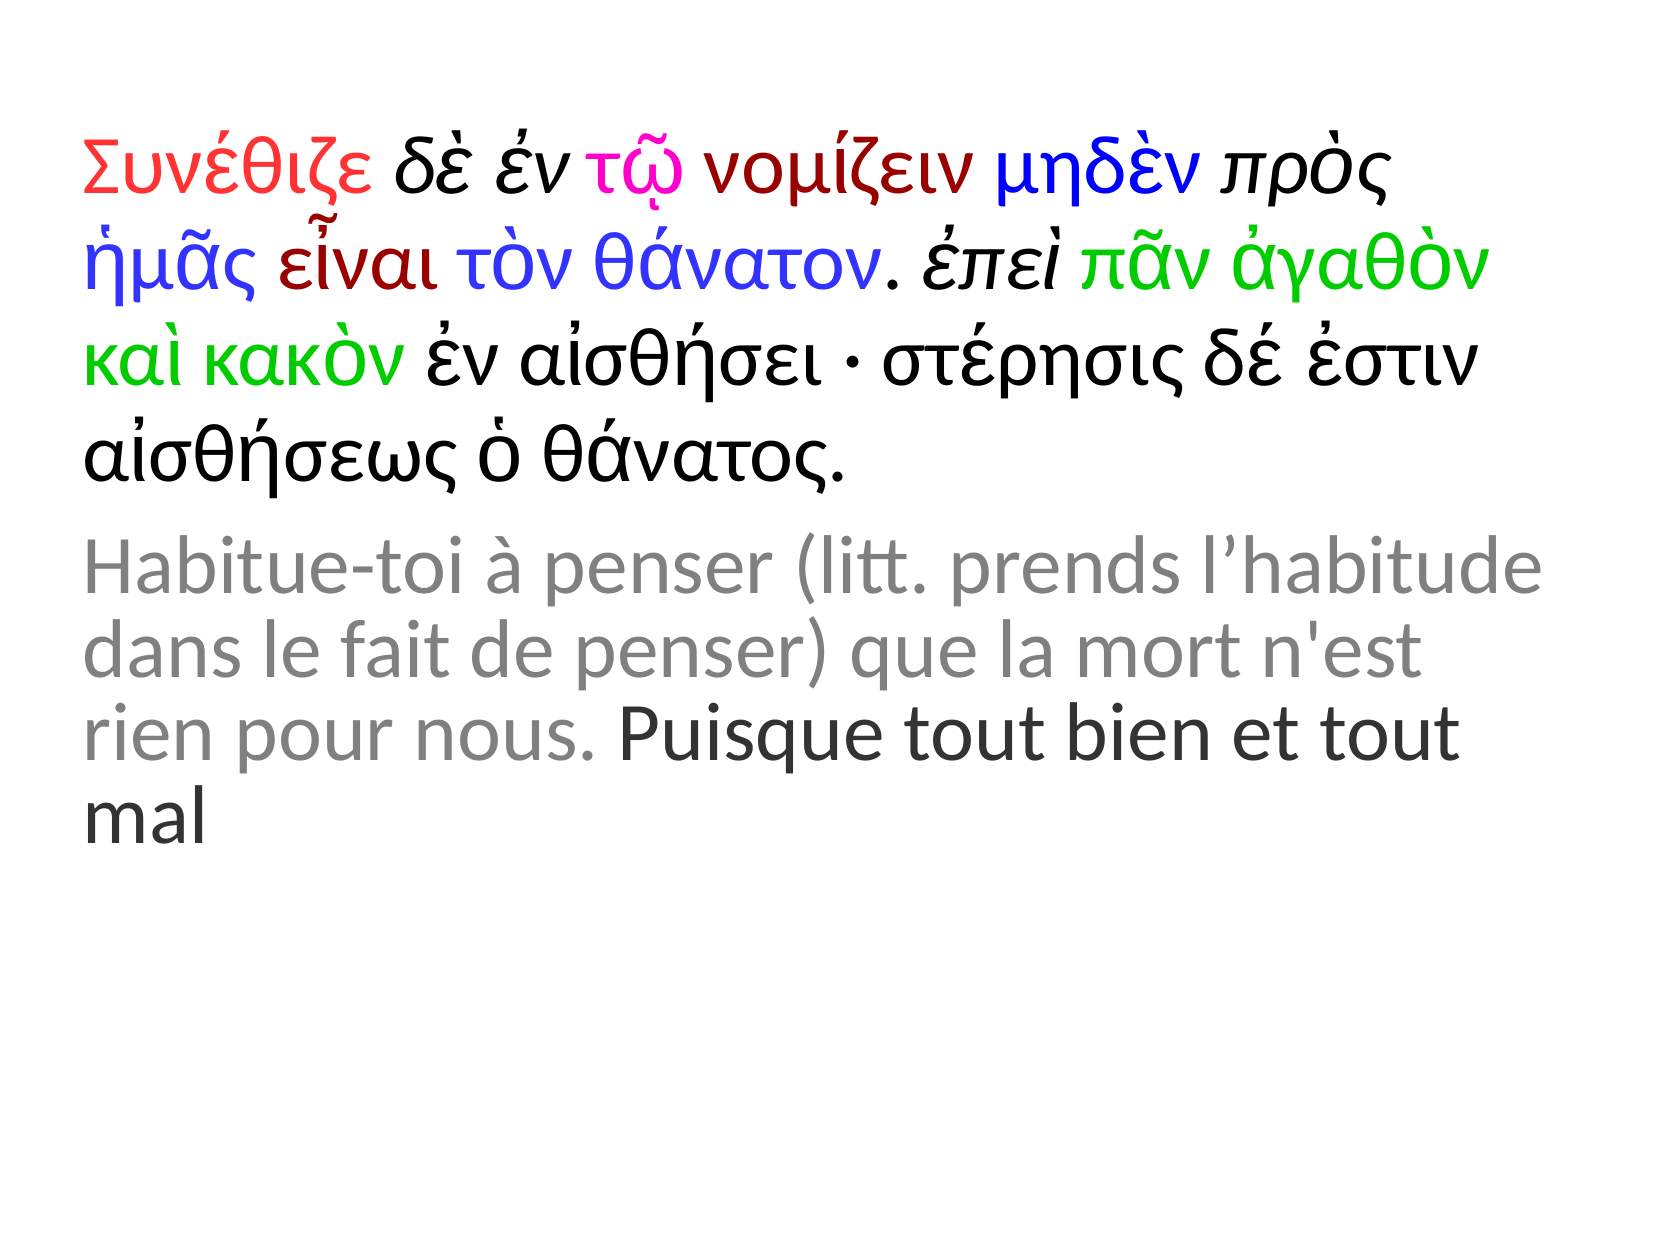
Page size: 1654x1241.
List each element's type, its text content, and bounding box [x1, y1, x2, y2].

list Συνέθιζε δὲ ἐν τῷ νομίζειν μηδὲν πρὸς ἡμᾶς εἶναι τὸν θάνατον. ἐπεὶ πᾶν ἀγαθὸν καὶ κακὸν ἐν αἰσθήσει · στέρησις δέ ἐστιν αἰσθήσεως ὁ θάνατος. Habitue-toi à penser (litt. prends l’habitude dans le fait de penser) que la mort n'est rien pour nous. Puisque tout bien et tout mal [82, 118, 1571, 1222]
